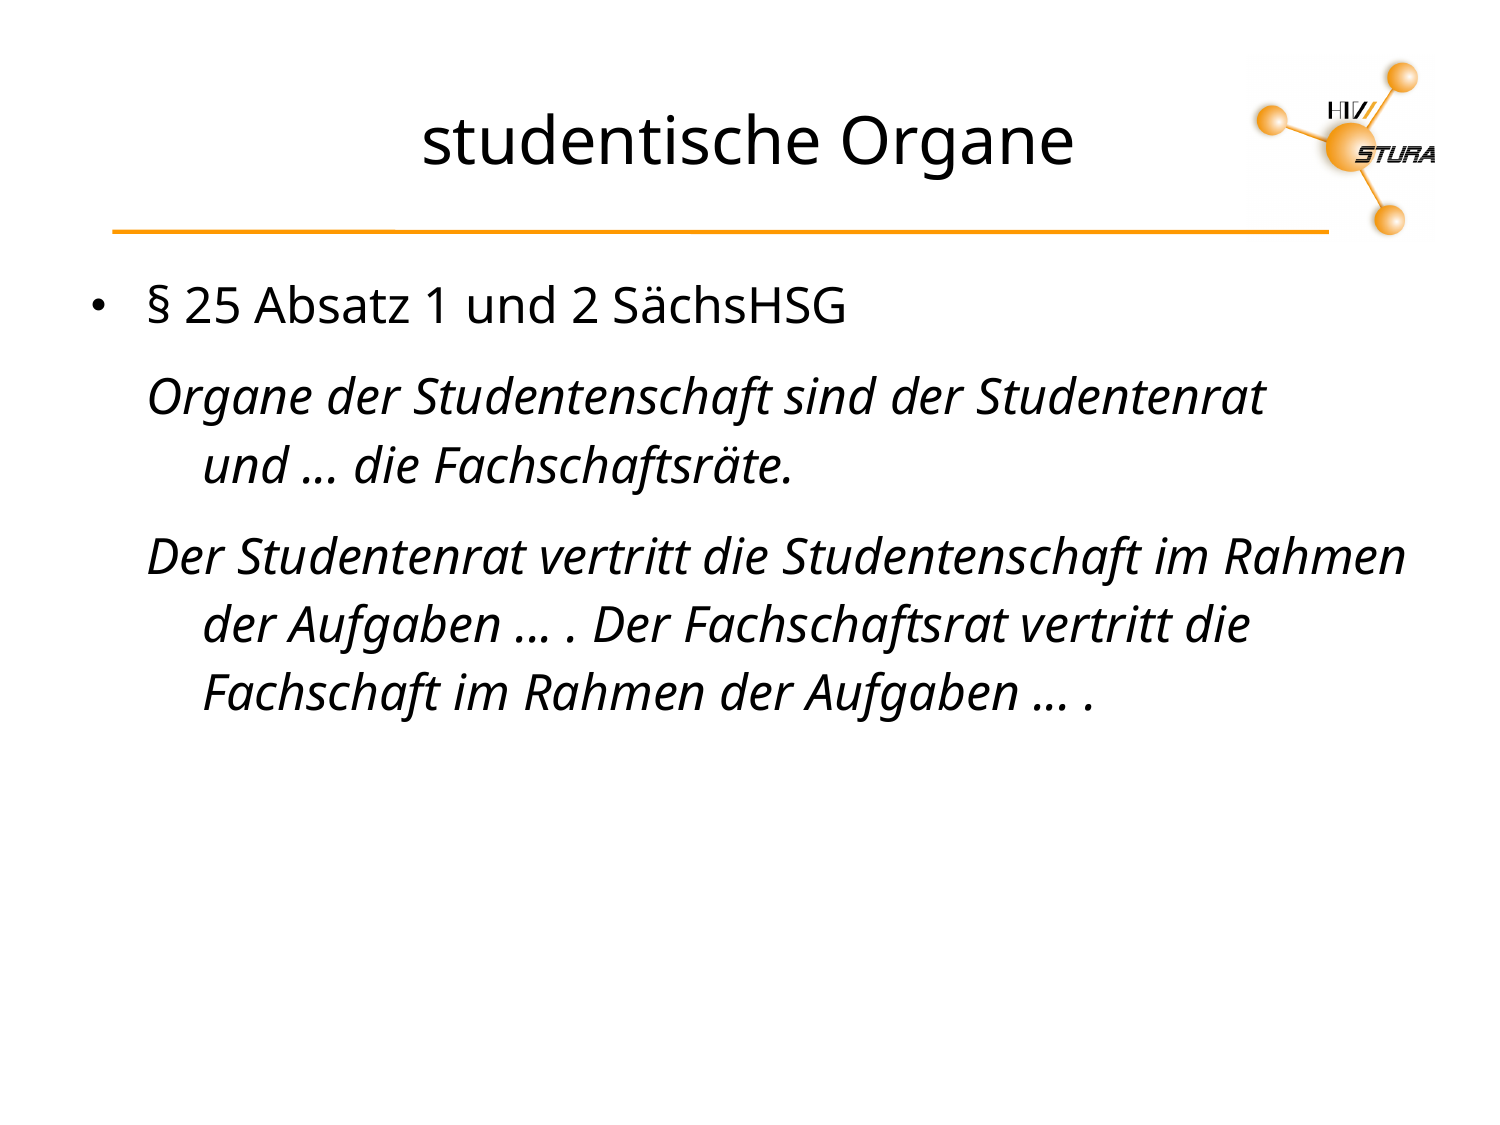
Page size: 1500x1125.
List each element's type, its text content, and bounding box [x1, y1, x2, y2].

picture [1246, 54, 1435, 242]
title studentische Organe [74, 45, 1424, 233]
list § 25 Absatz 1 und 2 SächsHSG Organe der Studentenschaft sind der Studentenrat und ... die Fachschaftsräte. Der Studentenrat vertritt die Studentenschaft im Rahmen der Aufgaben ... . Der Fachschaftsrat vertritt die Fachschaft im Rahmen der Aufgaben ... . [75, 262, 1426, 1063]
